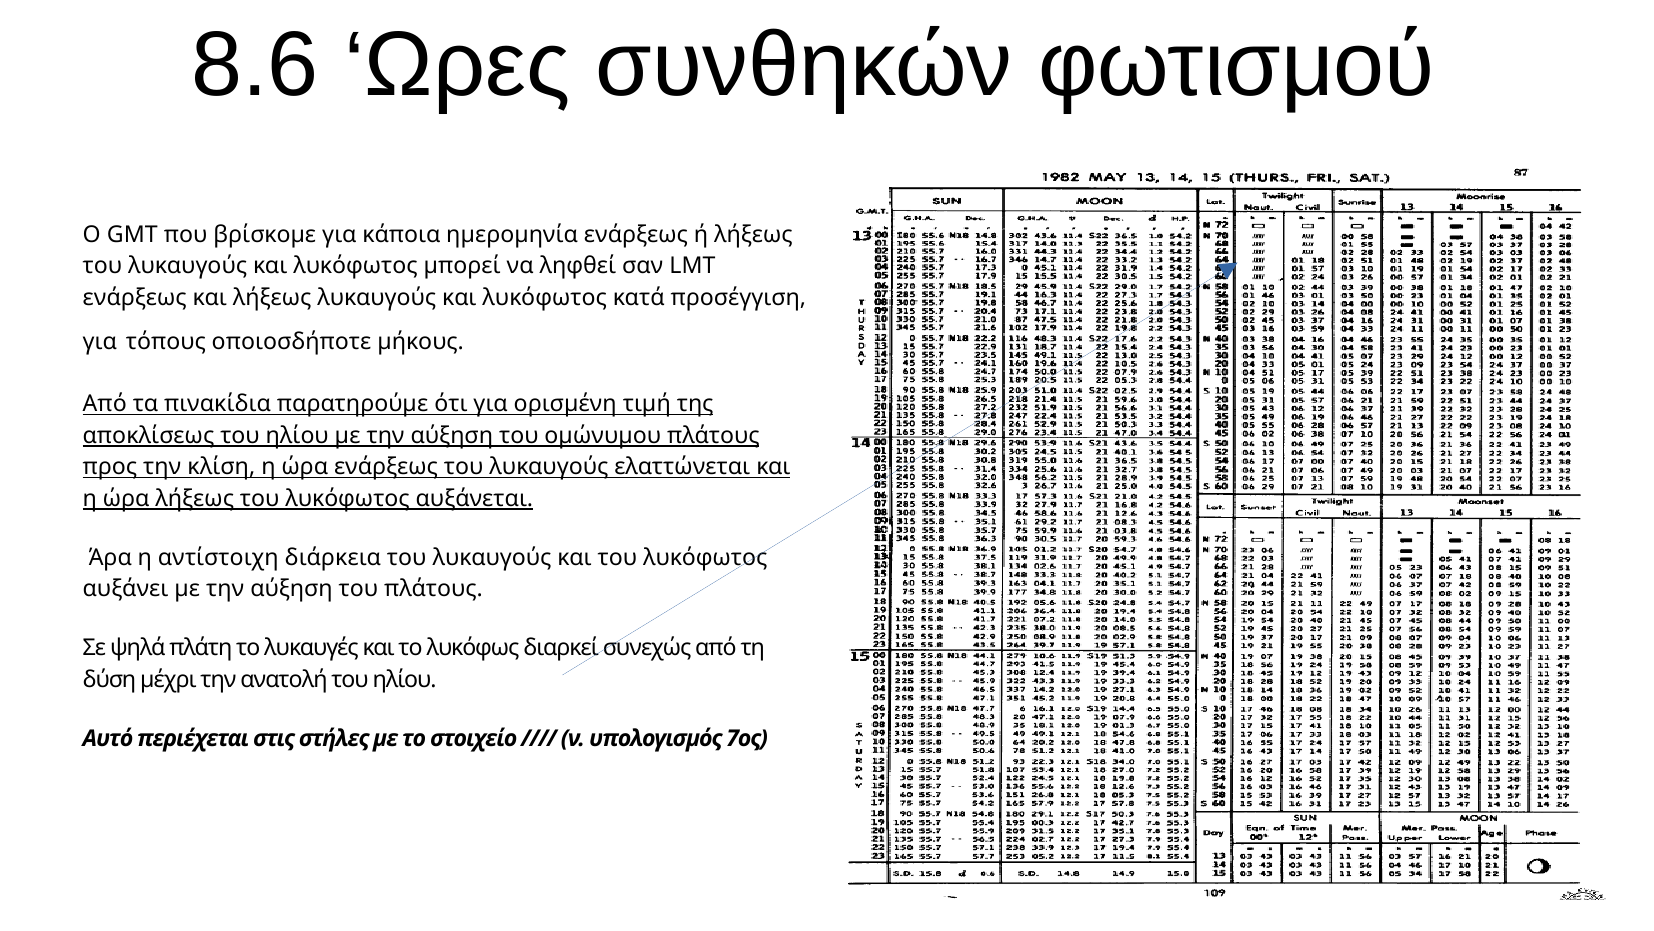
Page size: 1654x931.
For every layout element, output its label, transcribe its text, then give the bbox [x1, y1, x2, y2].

title 8.6 ‘Ωρες συνθηκών φωτισμού [82, 12, 1571, 218]
list Ο GΜΤ που βρίσκομε για κάποια ημερομη­νία ενάρξεως ή λήξεως του λυκαυγούς και λυκόφωτος μπορεί να ληφθεί σαν LΜΤ ενάρξεως και λήξεως λυκαυγούς και λυκόφωτος κατά προσέγγιση, για τόπους οποιοσδήποτε μήκους. Από τα πινακίδια παρατηρούμε ότι για ορισμένη τιμή της αποκλίσεως του ηλίου με την αύξηση του ομώνυμου πλάτους προς την κλίση, η ώρα ενάρξεως του λυκαυγούς ελαττώνεται και η ώρα λήξεως του λυκόφωτος αυξάνεται. Άρα η αντίστοιχη διάρκεια του λυκαυγούς και του λυκόφωτος αυξάνει με την αύξηση του πλάτους. Σε ψηλά πλάτη το λυκαυγές και το λυκόφως διαρκεί συνεχώς από τη δύση μέχρι την ανατολή του ηλίου. Αυτό περιέχεται στις στήλες με το στοιχείο //// (ν. υπολογισμός 7ος) [82, 217, 809, 758]
picture [825, 149, 1616, 901]
